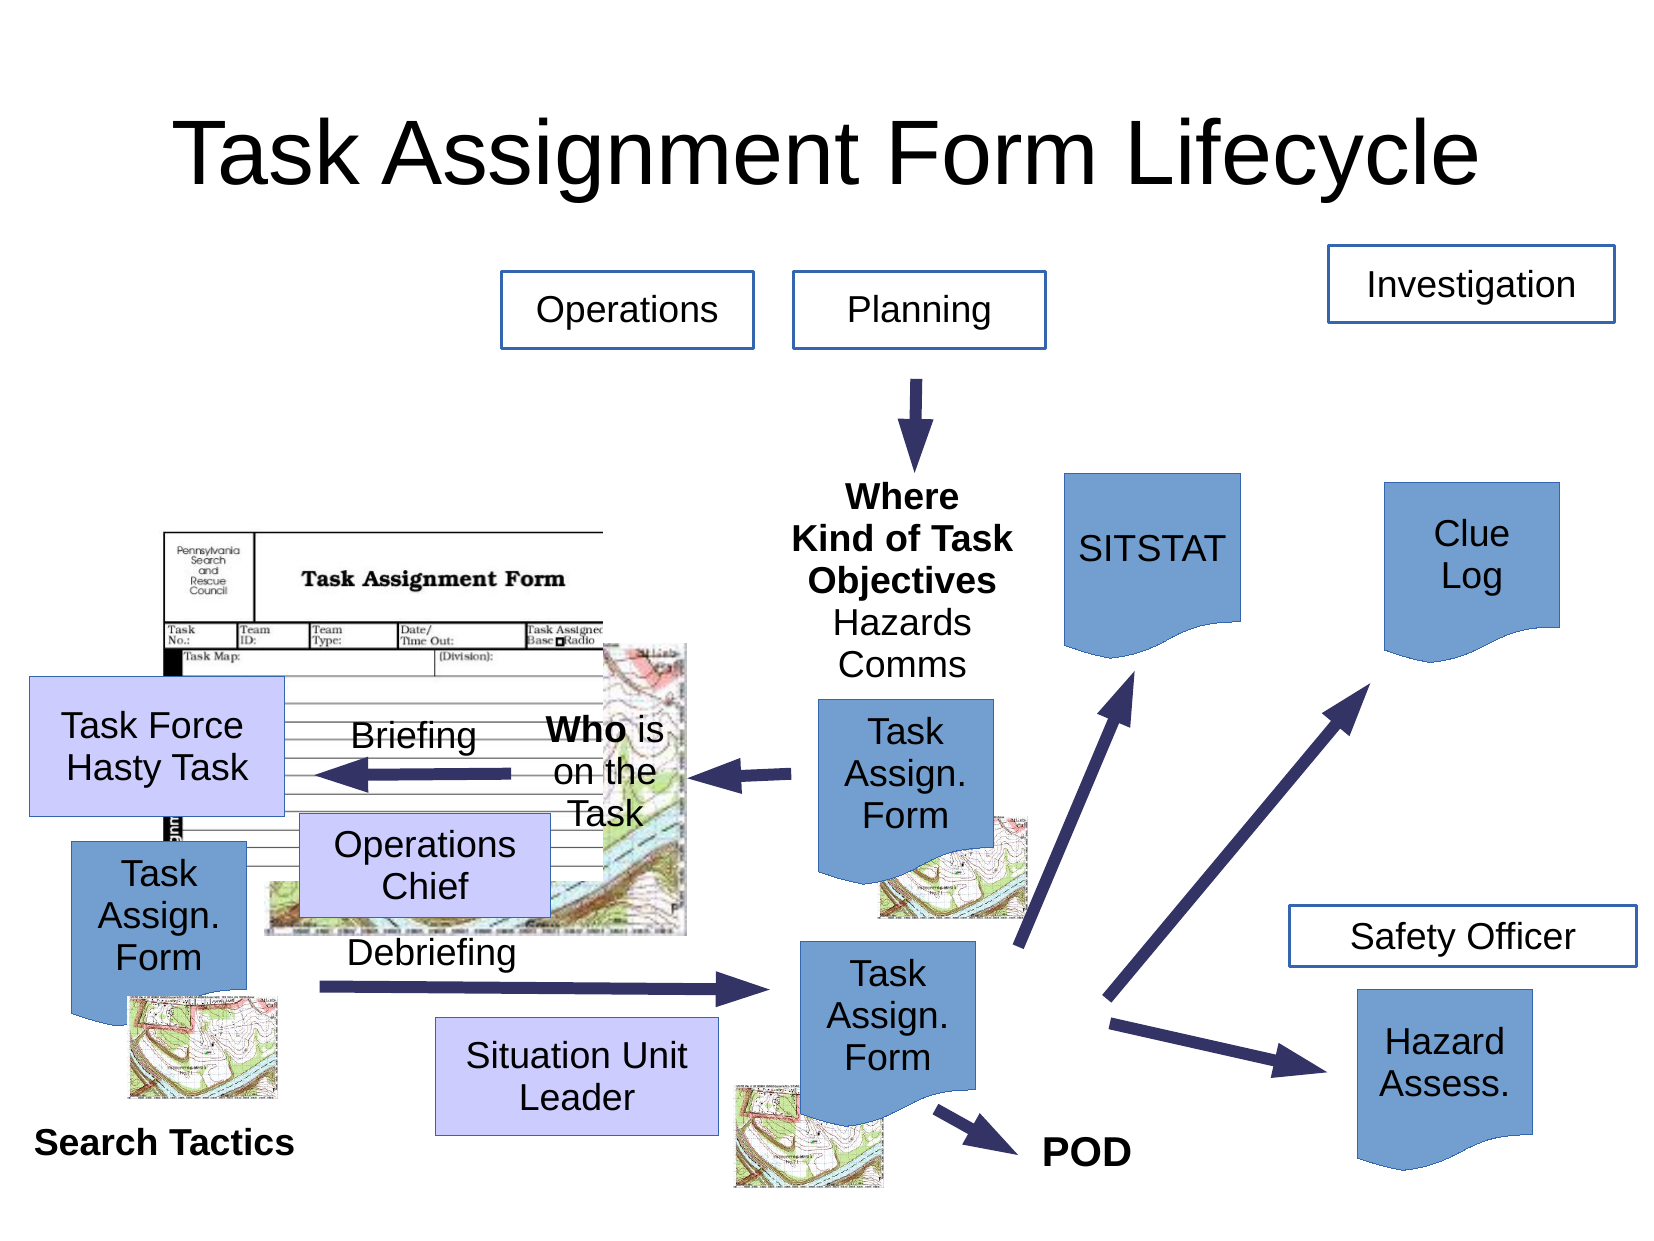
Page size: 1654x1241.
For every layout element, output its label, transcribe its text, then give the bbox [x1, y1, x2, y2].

text_box Who is on the Task [530, 701, 697, 847]
text_box Clue Log [1384, 482, 1560, 663]
text_box Search Tactics [19, 1113, 351, 1173]
text_box Task Assign. Form [800, 941, 976, 1127]
text_box Situation Unit Leader [435, 1017, 719, 1136]
picture [152, 522, 687, 936]
text_box Briefing [335, 707, 512, 766]
title Task Assignment Form Lifecycle [83, 56, 1572, 250]
picture [127, 996, 278, 1099]
text_box Operations [501, 271, 754, 349]
text_box Safety Officer [1289, 905, 1637, 967]
text_box Debriefing [331, 923, 558, 983]
text_box Hazard Assess. [1357, 989, 1533, 1171]
picture [733, 1085, 884, 1188]
text_box Task Force Hasty Task [29, 676, 285, 817]
text_box Investigation [1328, 245, 1615, 323]
text_box Planning [793, 271, 1046, 349]
text_box Where Kind of Task Objectives Hazards Comms [776, 468, 1063, 701]
picture [877, 816, 1028, 919]
text_box Task Assign. Form [71, 841, 247, 1026]
text_box Task Assign. Form [818, 701, 994, 885]
text_box SITSTAT [1064, 473, 1241, 659]
text_box Operations Chief [299, 813, 551, 918]
text_box POD [1027, 1121, 1158, 1185]
